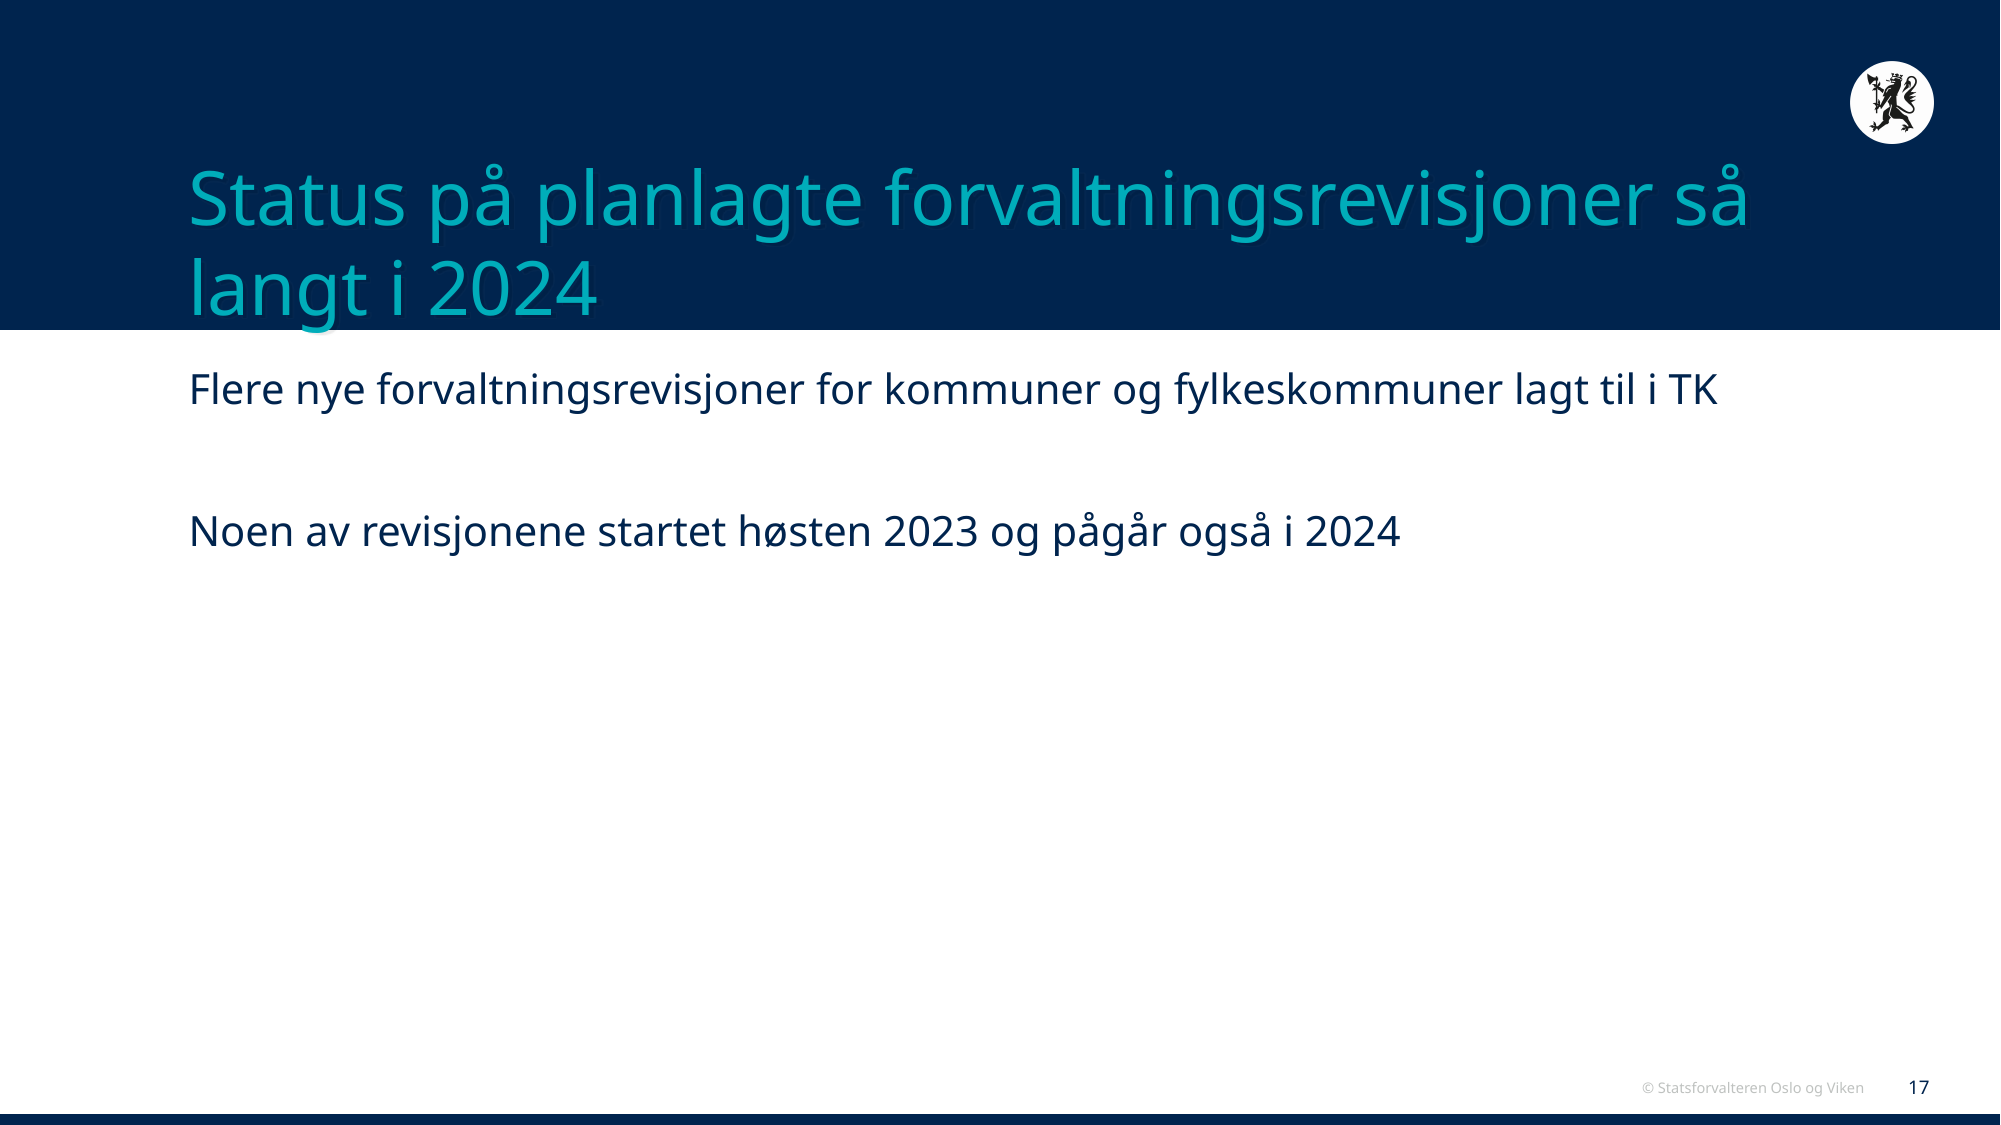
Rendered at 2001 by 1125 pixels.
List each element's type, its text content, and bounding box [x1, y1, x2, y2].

title Status på planlagte forvaltningsrevisjoner så langt i 2024 [173, 143, 1827, 320]
list Flere nye forvaltningsrevisjoner for kommuner og fylkeskommuner lagt til i TK Noen av revisjonene startet høsten 2023 og pågår også i 2024 [173, 355, 1827, 1036]
